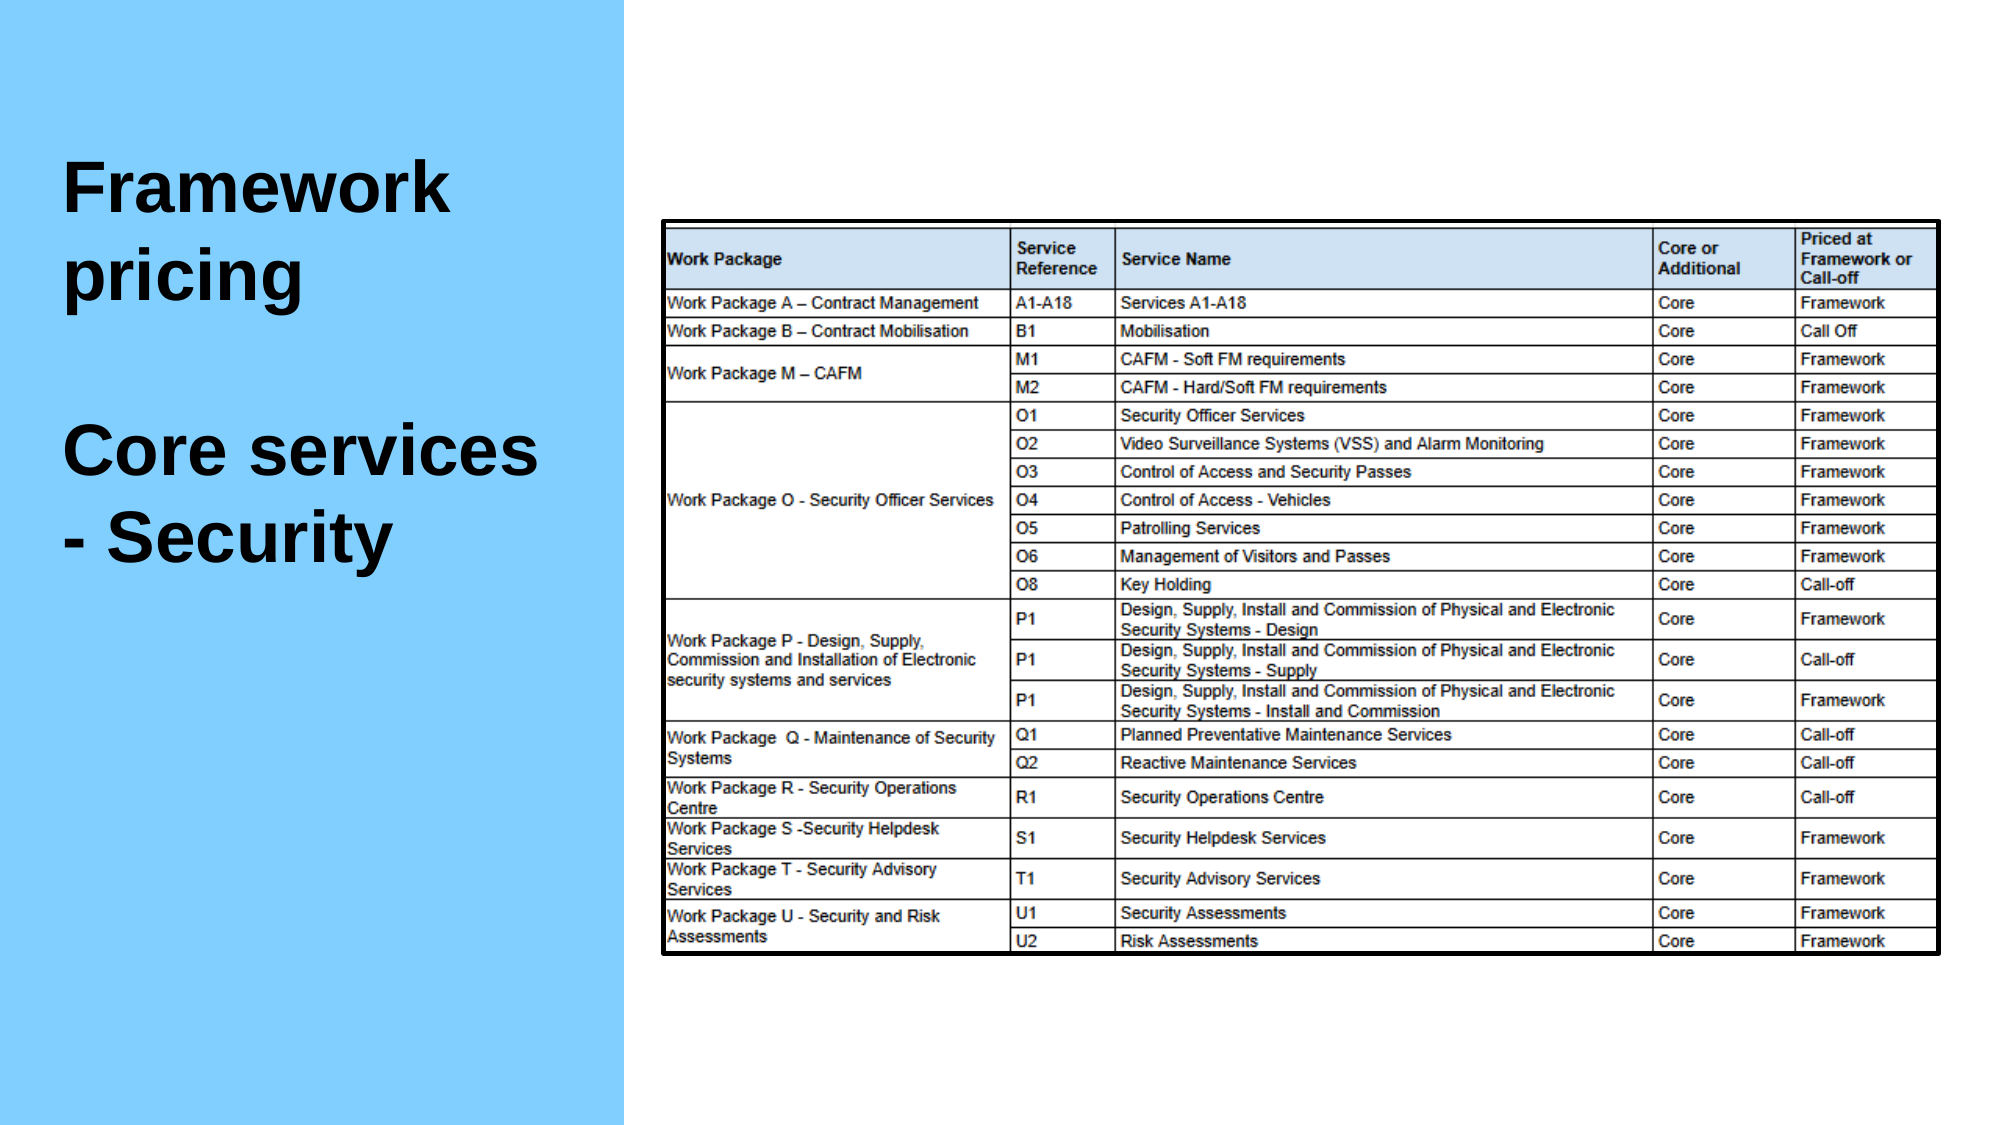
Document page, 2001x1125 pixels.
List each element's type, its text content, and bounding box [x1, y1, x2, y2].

title Framework pricing Core services - Security [62, 139, 564, 360]
picture [666, 223, 1937, 952]
